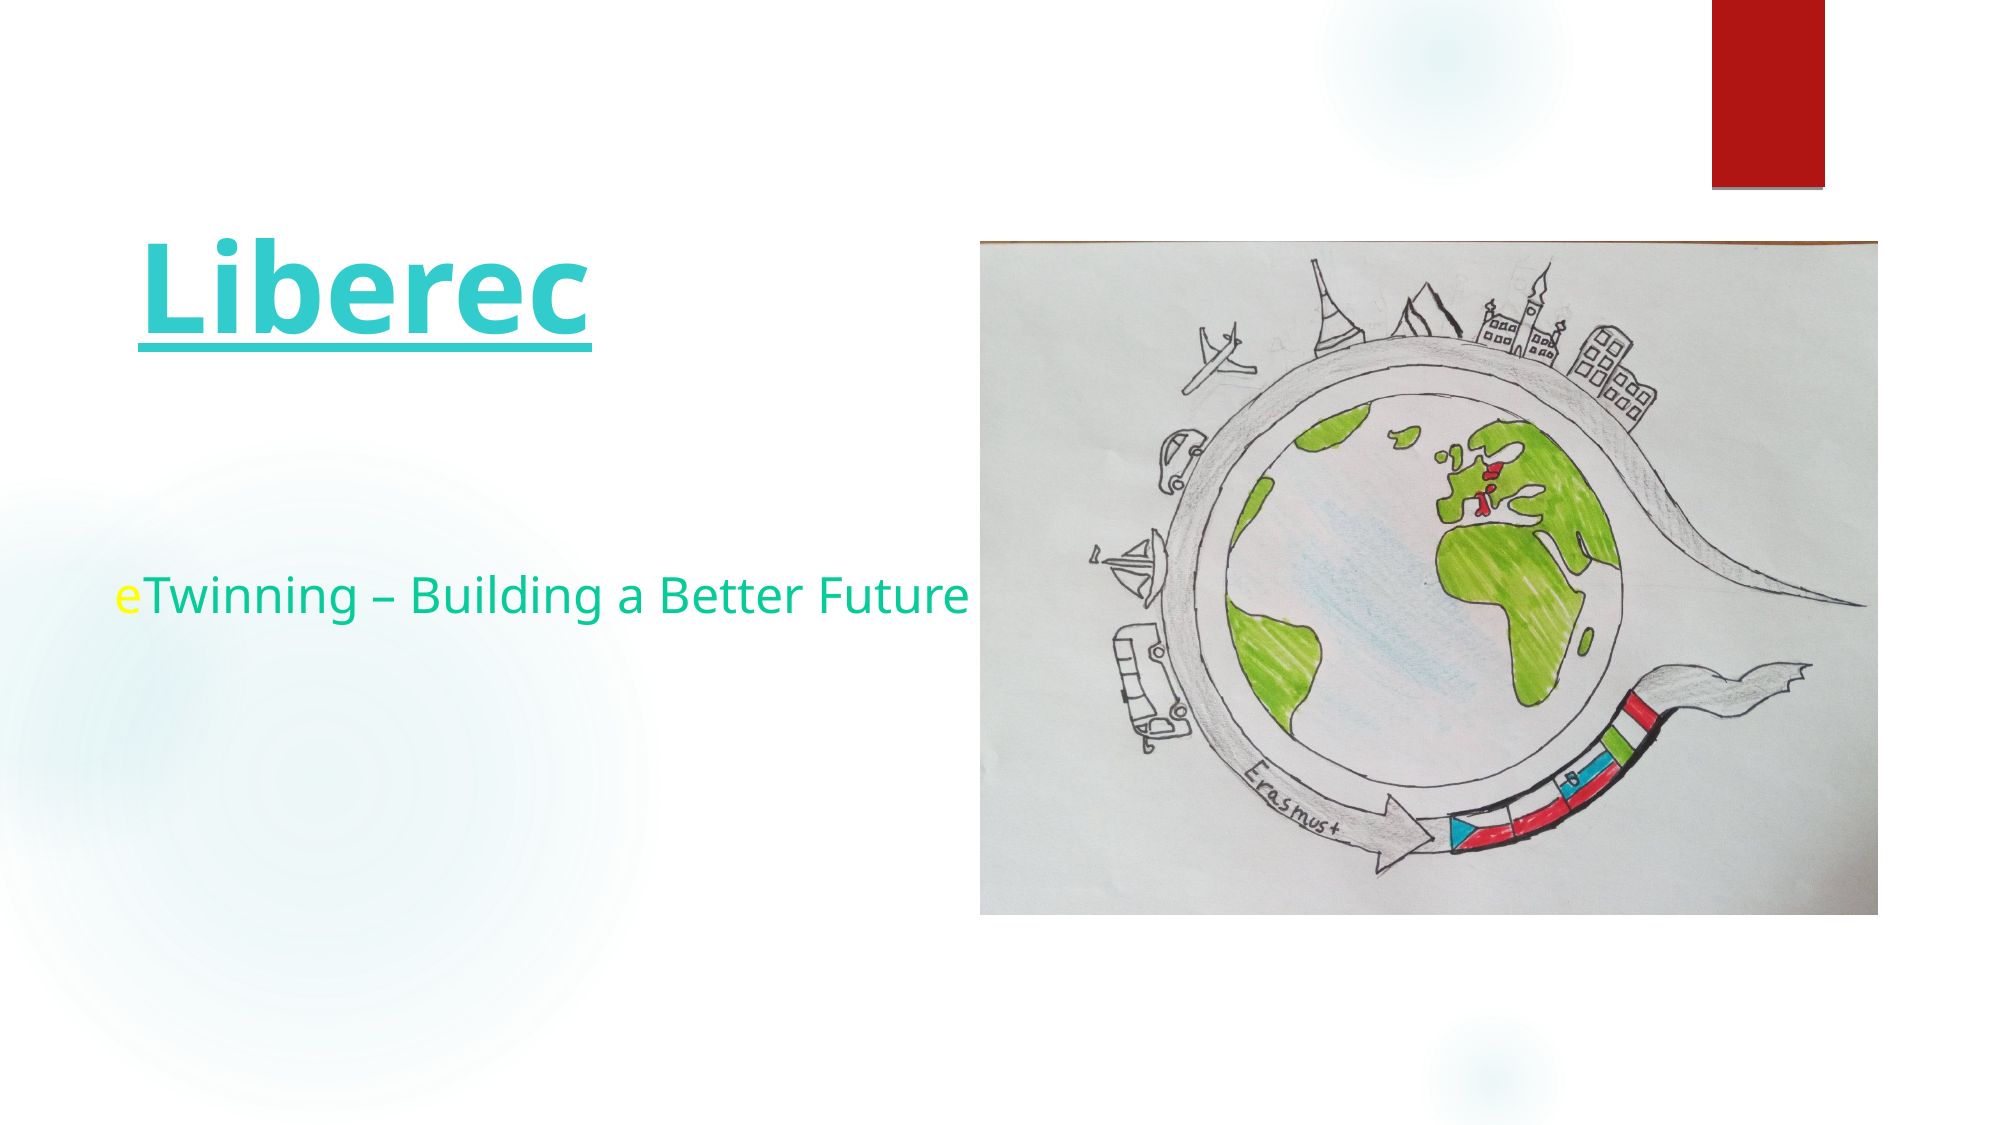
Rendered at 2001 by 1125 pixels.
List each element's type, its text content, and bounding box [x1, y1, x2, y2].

picture [980, 241, 1878, 915]
text_box Liberec [122, 192, 854, 359]
subtitle eTwinning – Building a Better Future [99, 555, 980, 781]
